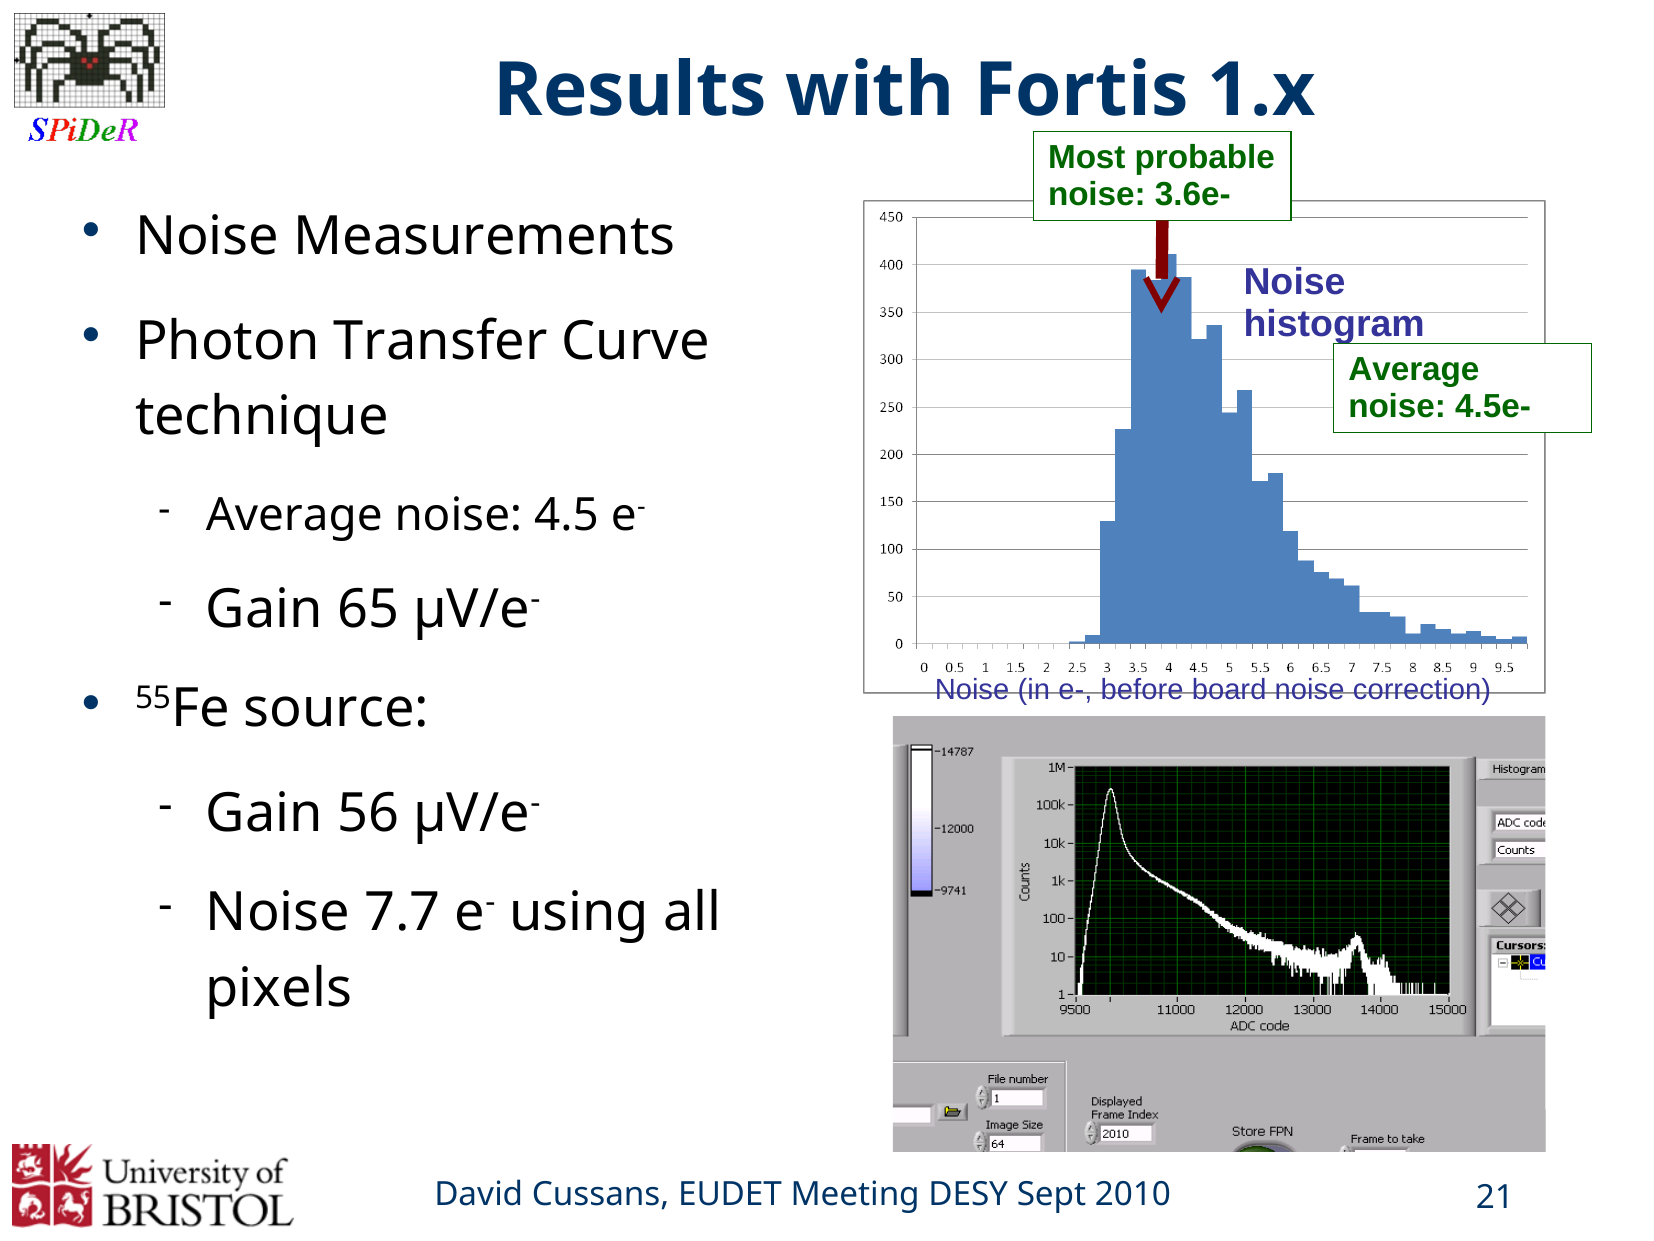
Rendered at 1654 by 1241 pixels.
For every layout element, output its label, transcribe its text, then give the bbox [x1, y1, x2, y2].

picture [862, 199, 1546, 694]
text_box Average noise: 4.5e- [1333, 343, 1592, 433]
picture [892, 716, 1546, 1152]
picture [12, 1144, 294, 1228]
text_box Most probable noise: 3.6e- [1033, 131, 1292, 221]
picture [14, 13, 165, 156]
list Noise Measurements Photon Transfer Curve technique Average noise: 4.5 e- Gain 65 µV/e- 55Fe source: Gain 56 µV/e- Noise 7.7 e- using all pixels [64, 194, 861, 1106]
text_box Noise histogram [1228, 254, 1532, 353]
title Results with Fortis 1.x [243, 15, 1568, 157]
text_box Noise (in e-, before board noise correction) [920, 666, 1507, 714]
